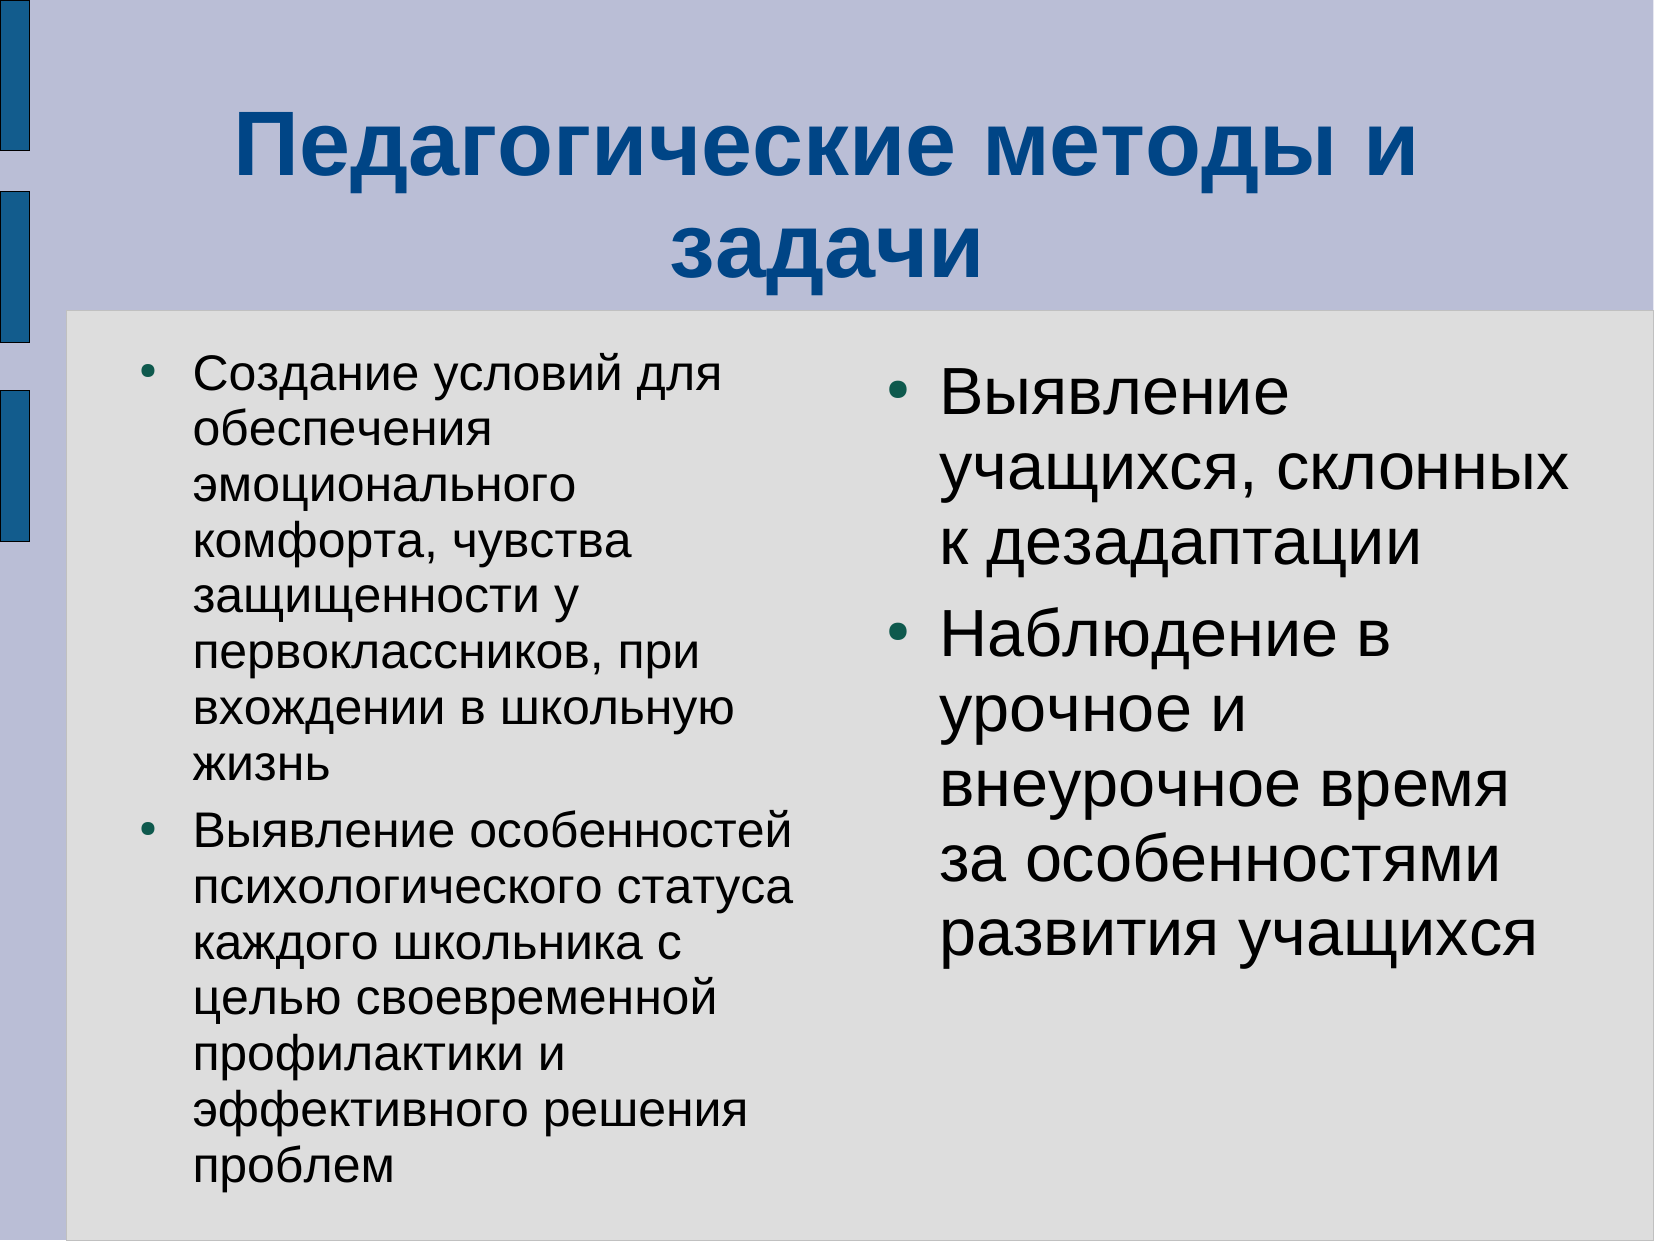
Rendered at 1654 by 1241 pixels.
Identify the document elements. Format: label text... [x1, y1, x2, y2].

list Выявление учащихся, склонных к дезадаптации Наблюдение в урочное и внеурочное время за особенностями развития учащихся [868, 354, 1595, 1173]
title Педагогические методы и задачи [121, 91, 1534, 299]
list Создание условий для обеспечения эмоционального комфорта, чувства защищенности у первоклассников, при вхождении в школьную жизнь Выявление особенностей психологического статуса каждого школьника с целью своевременной профилактики и эффективного решения проблем [121, 344, 811, 1127]
